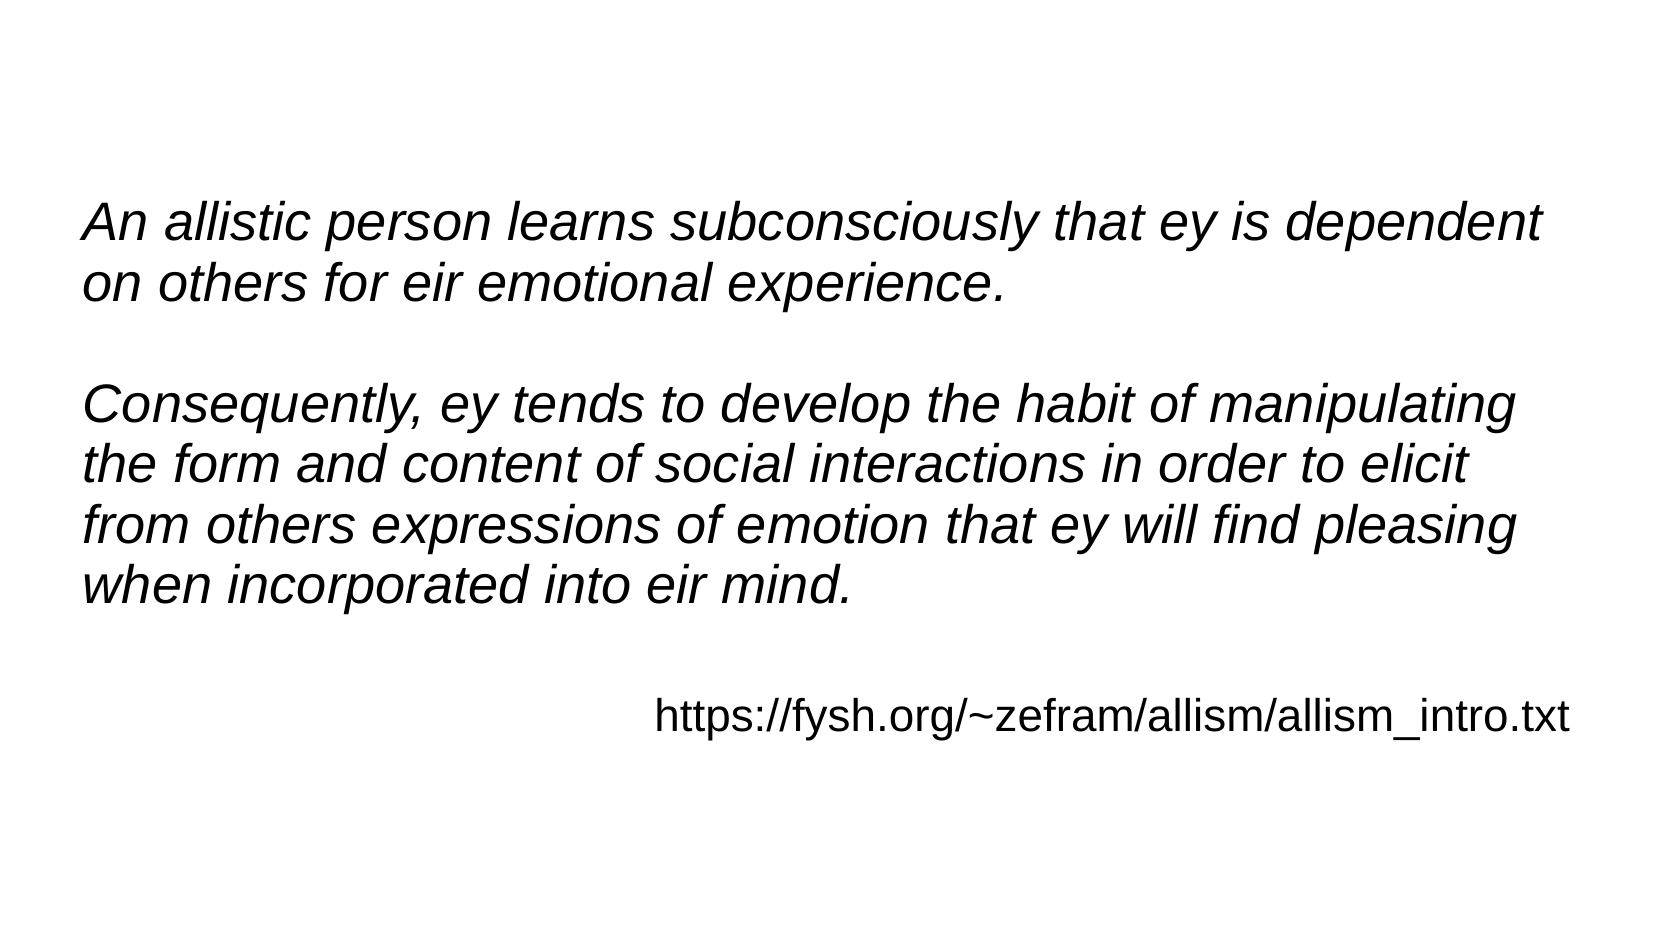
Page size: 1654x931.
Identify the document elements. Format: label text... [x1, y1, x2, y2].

subtitle An allistic person learns subconsciously that ey is dependent on others for eir emotional experience. Consequently, ey tends to develop the habit of manipulating the form and content of social interactions in order to elicit from others expressions of emotion that ey will find pleasing when incorporated into eir mind. https://fysh.org/~zefram/allism/allism_intro.txt [82, 106, 1571, 827]
